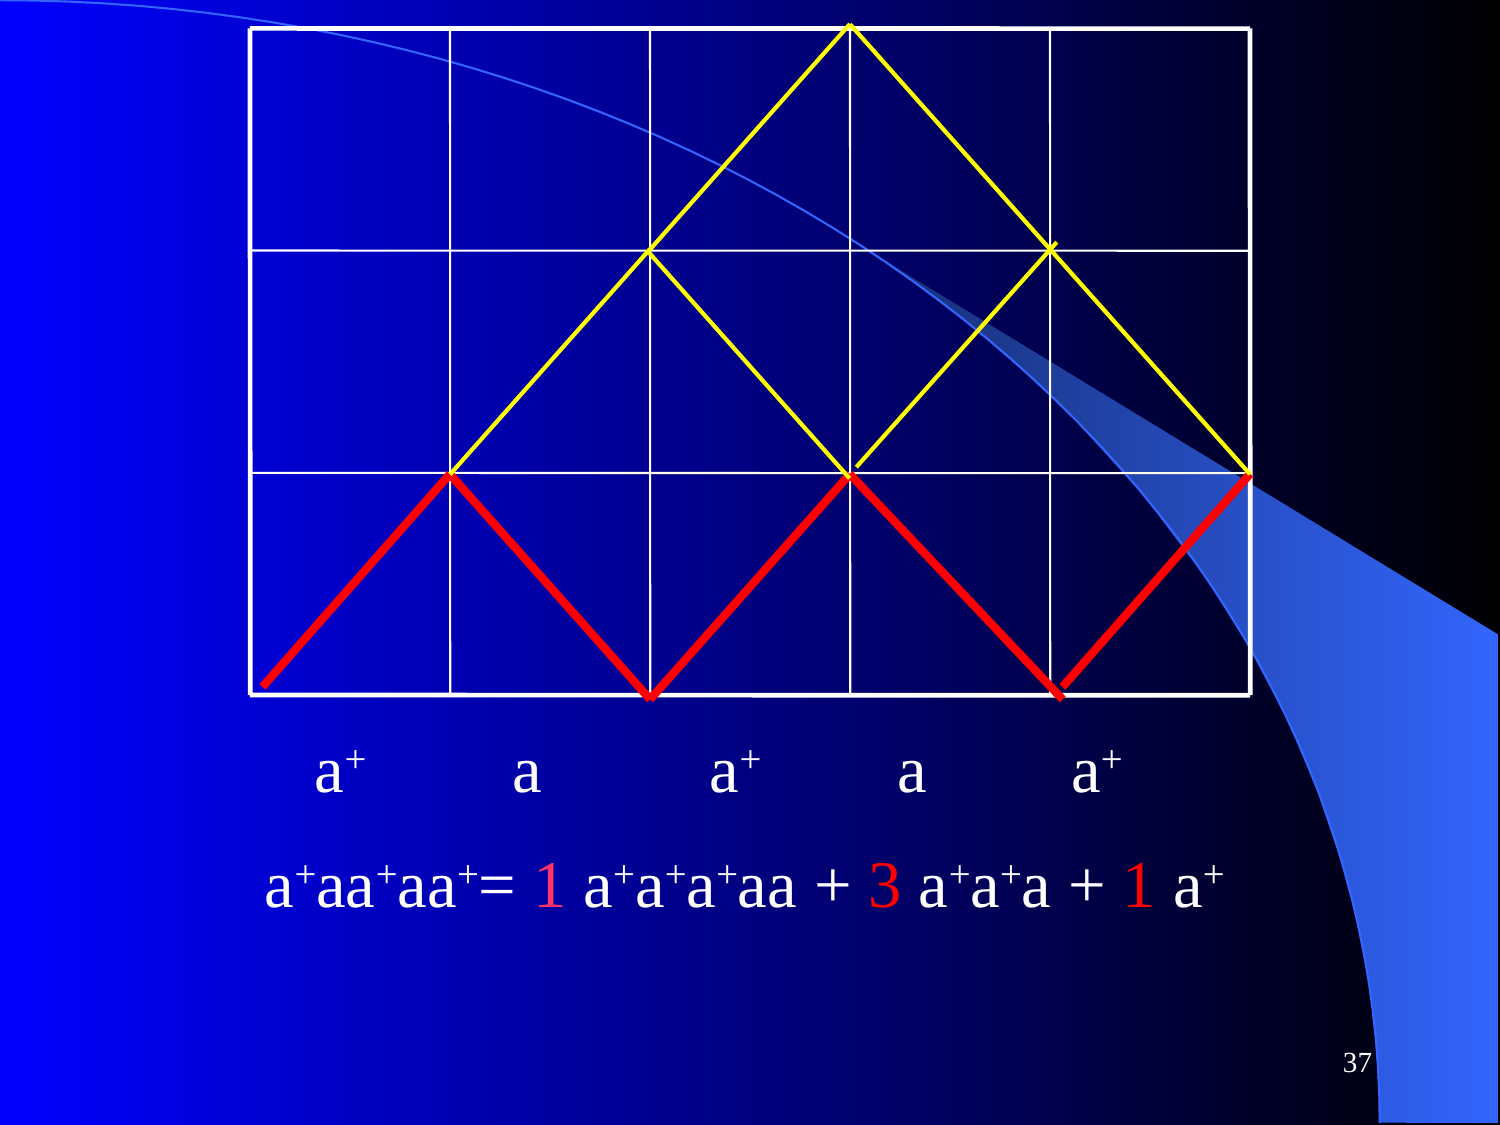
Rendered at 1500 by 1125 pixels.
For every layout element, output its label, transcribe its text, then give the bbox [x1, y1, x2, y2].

text_box a+ a a+ a a+ a+aa+aa+= 1 a+a+a+aa + 3 a+a+a + 1 a+ [249, 725, 1276, 931]
